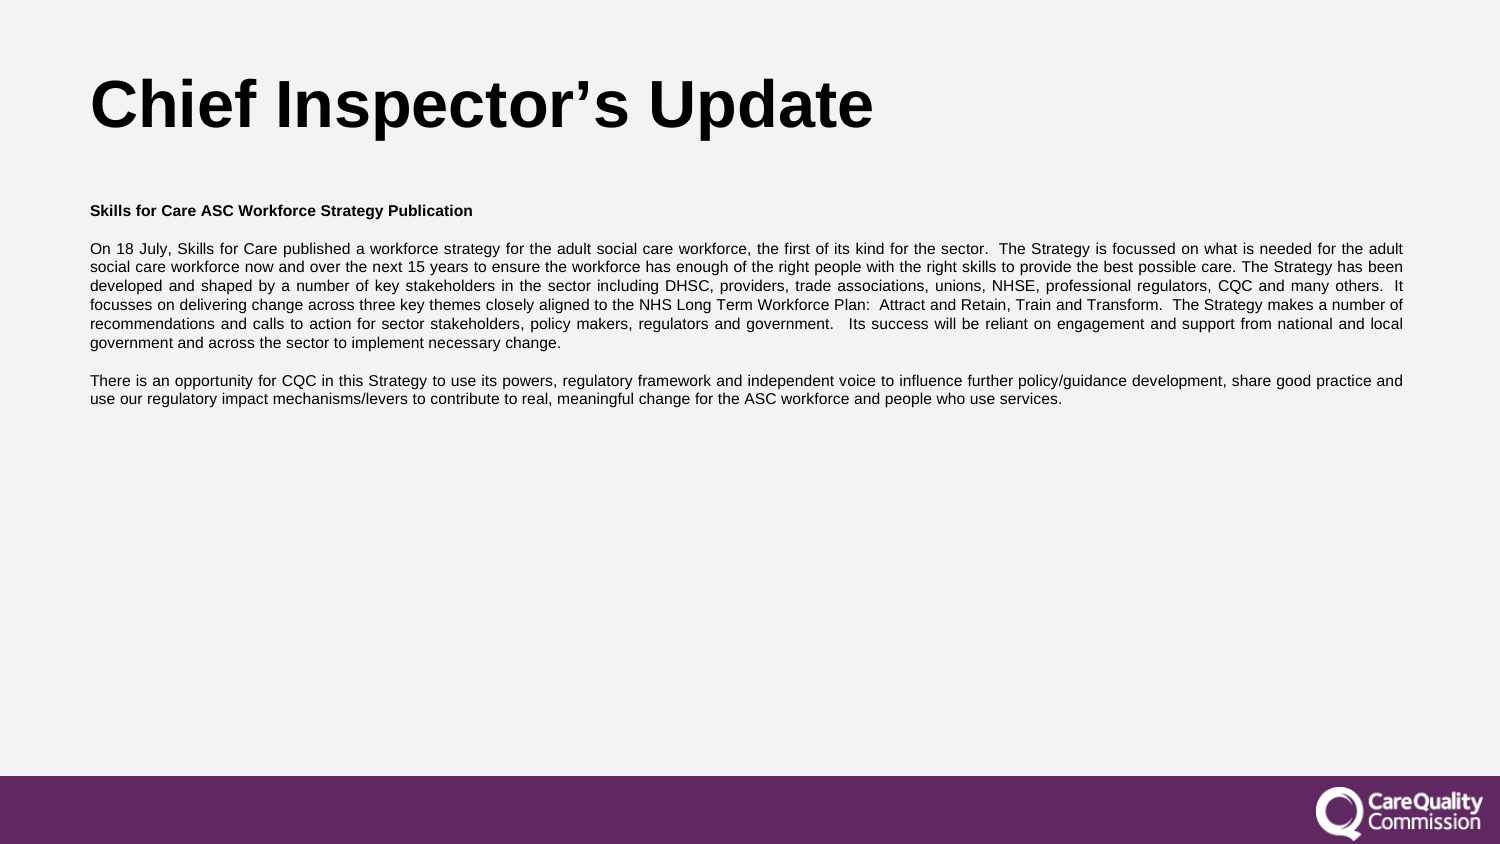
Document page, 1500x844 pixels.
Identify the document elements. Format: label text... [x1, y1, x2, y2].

title Chief Inspector’s Update [75, 53, 1426, 185]
list Skills for Care ASC Workforce Strategy Publication On 18 July, Skills for Care published a workforce strategy for the adult social care workforce, the first of its kind for the sector. The Strategy is focussed on what is needed for the adult social care workforce now and over the next 15 years to ensure the workforce has enough of the right people with the right skills to provide the best possible care. The Strategy has been developed and shaped by a number of key stakeholders in the sector including DHSC, providers, trade associations, unions, NHSE, professional regulators, CQC and many others. It focusses on delivering change across three key themes closely aligned to the NHS Long Term Workforce Plan: Attract and Retain, Train and Transform. The Strategy makes a number of recommendations and calls to action for sector stakeholders, policy makers, regulators and government. Its success will be reliant on engagement and support from national and local government and across the sector to implement necessary change. There is an opportunity for CQC in this Strategy to use its powers, regulatory framework and independent voice to influence further policy/guidance development, share good practice and use our regulatory impact mechanisms/levers to contribute to real, meaningful change for the ASC workforce and people who use services. [75, 185, 1426, 425]
